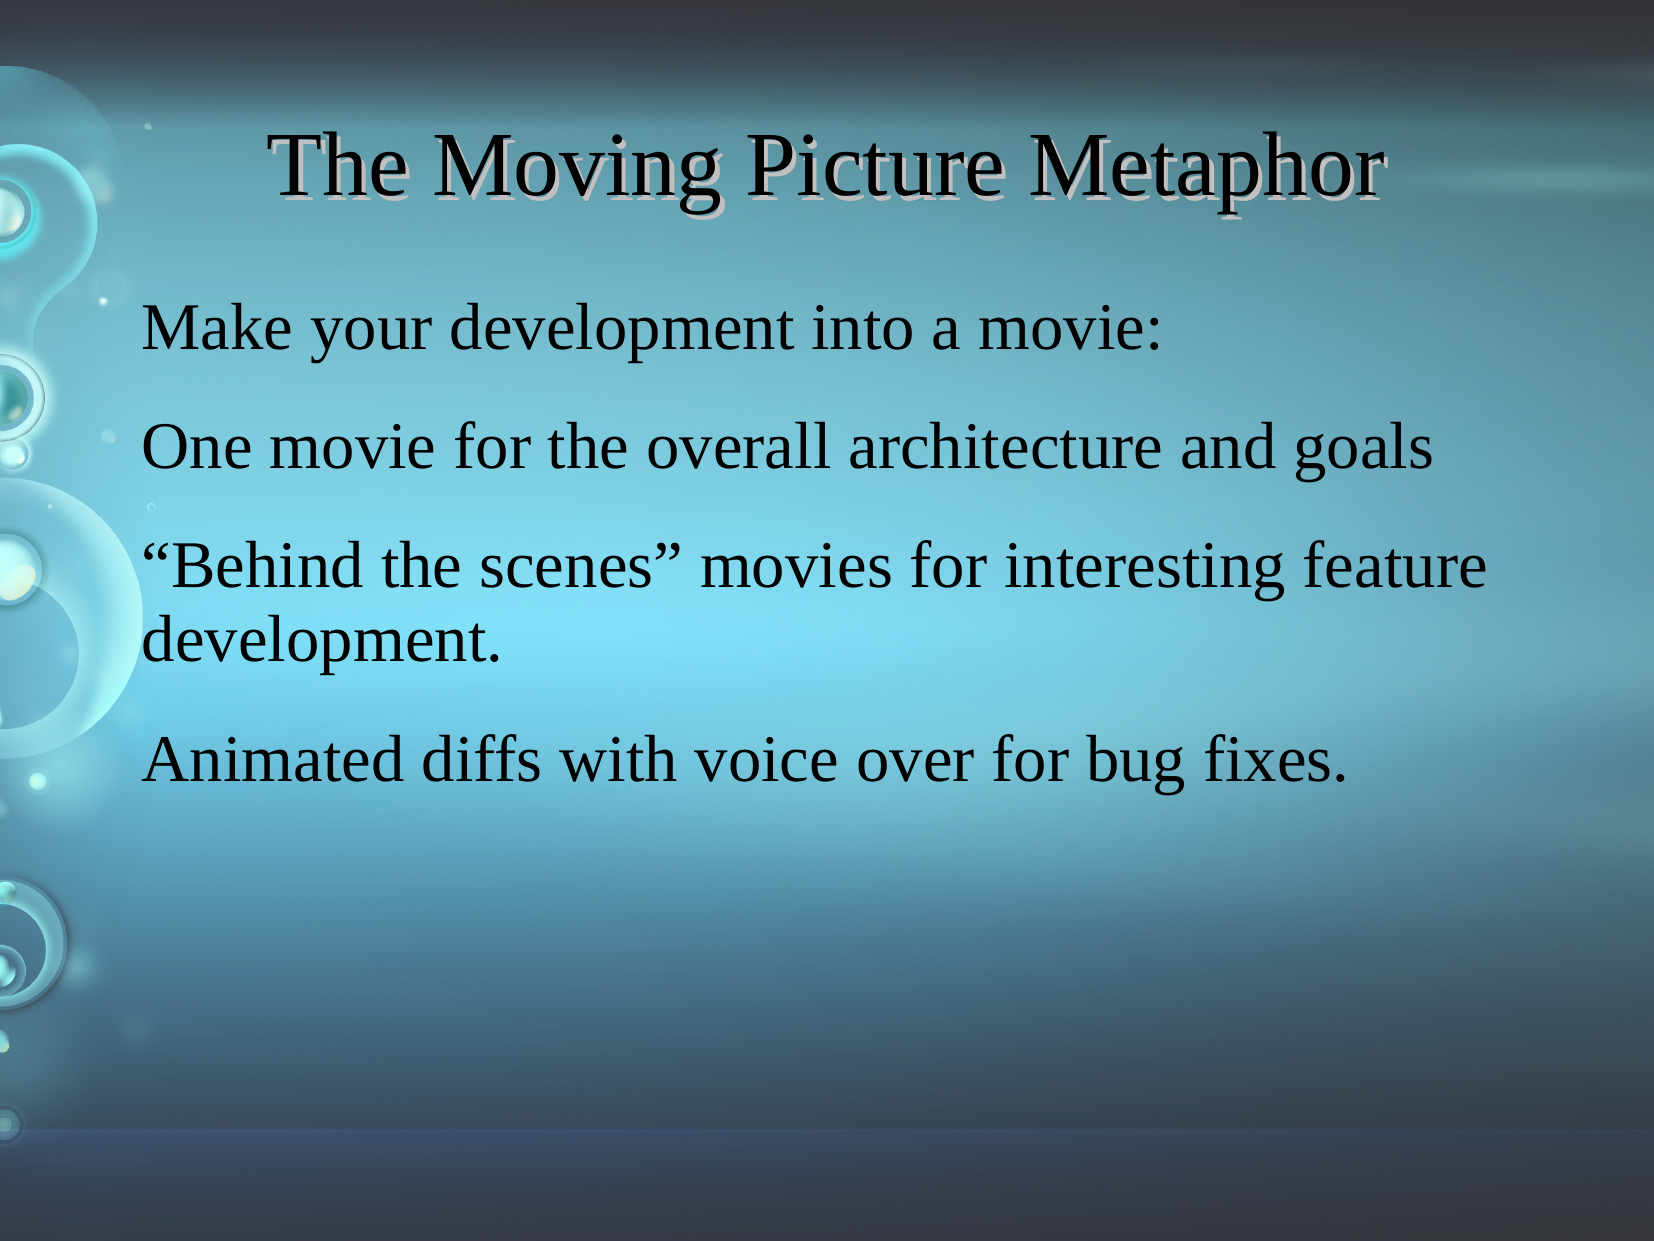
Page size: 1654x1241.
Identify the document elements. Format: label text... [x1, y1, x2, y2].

title The Moving Picture Metaphor [82, 61, 1571, 269]
list Make your development into a movie: One movie for the overall architecture and goals “Behind the scenes” movies for interesting feature development. Animated diffs with voice over for bug fixes. [141, 290, 1630, 1109]
